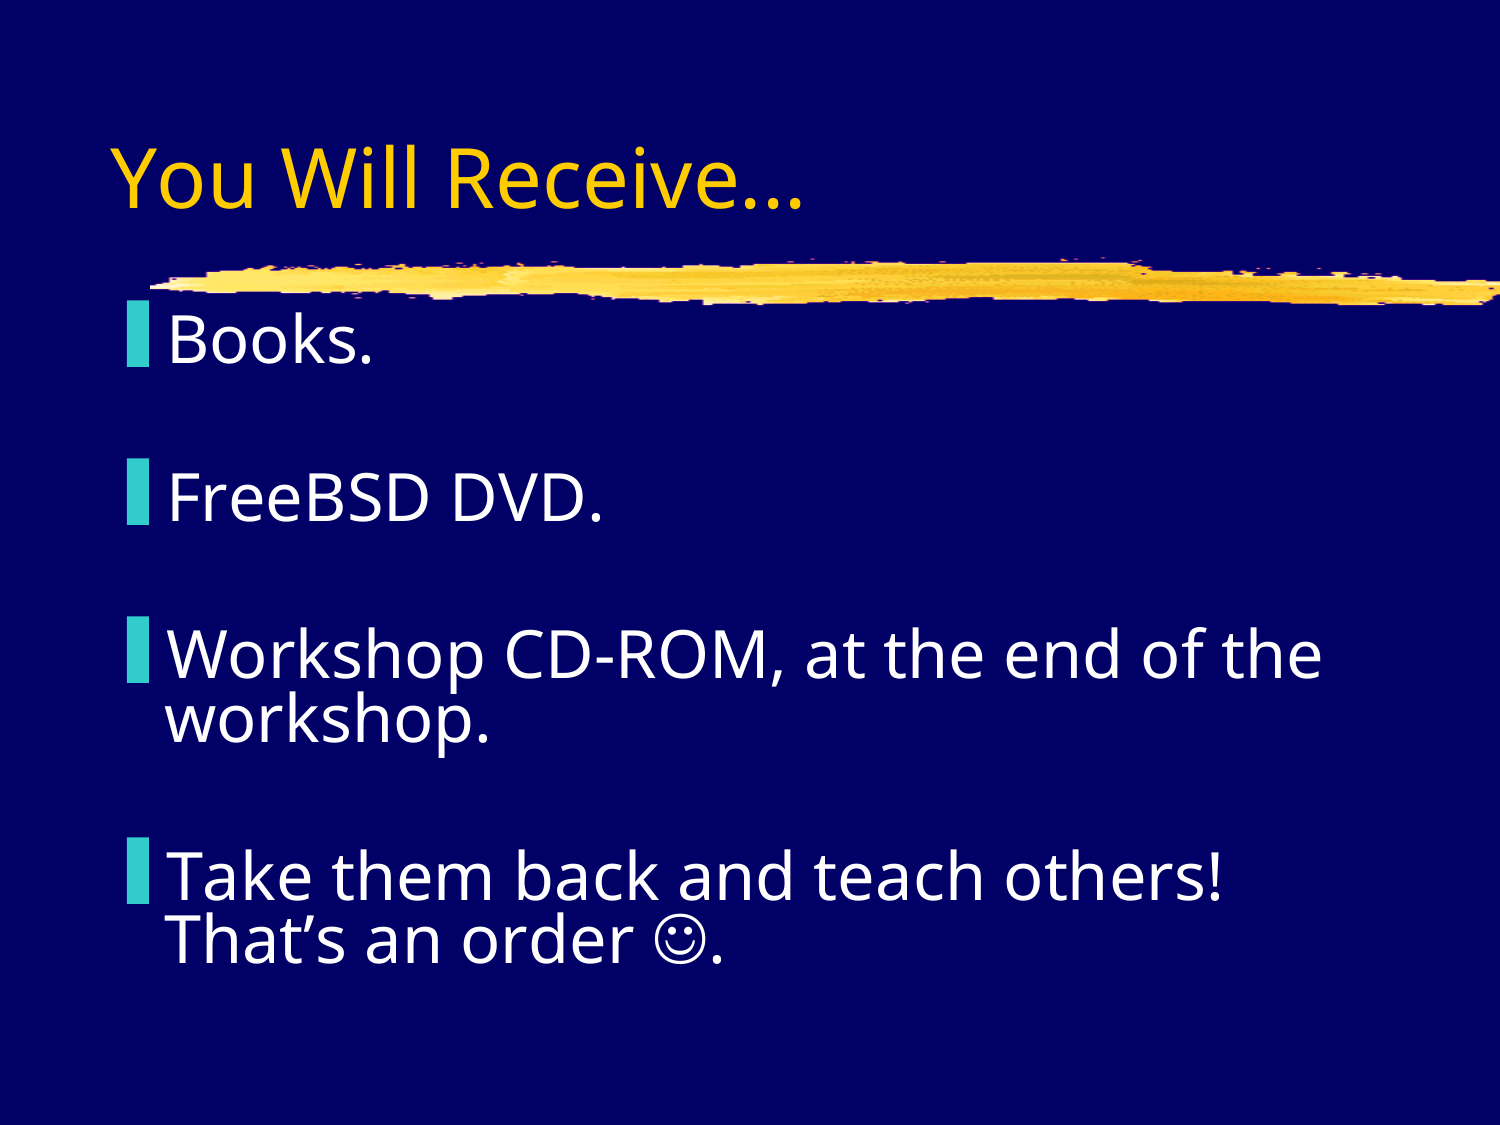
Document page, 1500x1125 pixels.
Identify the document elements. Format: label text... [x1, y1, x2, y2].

title You Will Receive... [110, 78, 1391, 297]
picture [150, 252, 1500, 316]
list Books. FreeBSD DVD. Workshop CD-ROM, at the end of the workshop. Take them back and teach others! That’s an order . [110, 312, 1391, 1118]
